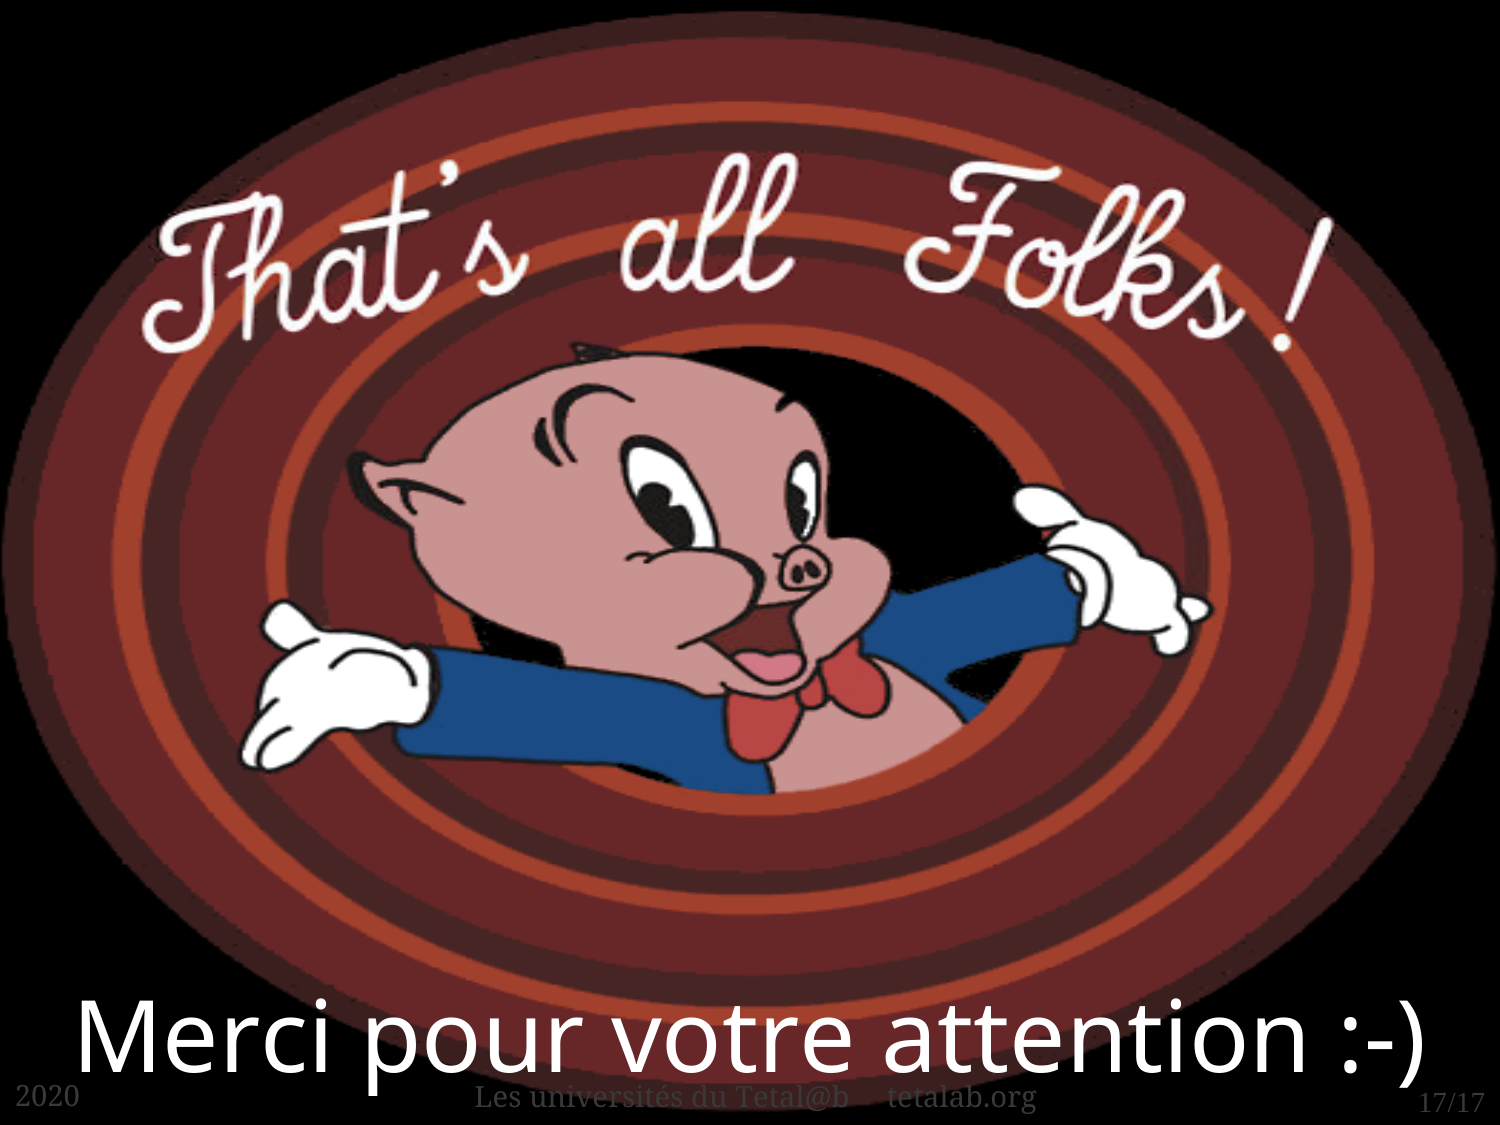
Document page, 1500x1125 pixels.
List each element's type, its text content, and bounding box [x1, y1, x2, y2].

picture [0, 0, 1500, 933]
title Merci pour votre attention :-) [0, 933, 1500, 1125]
